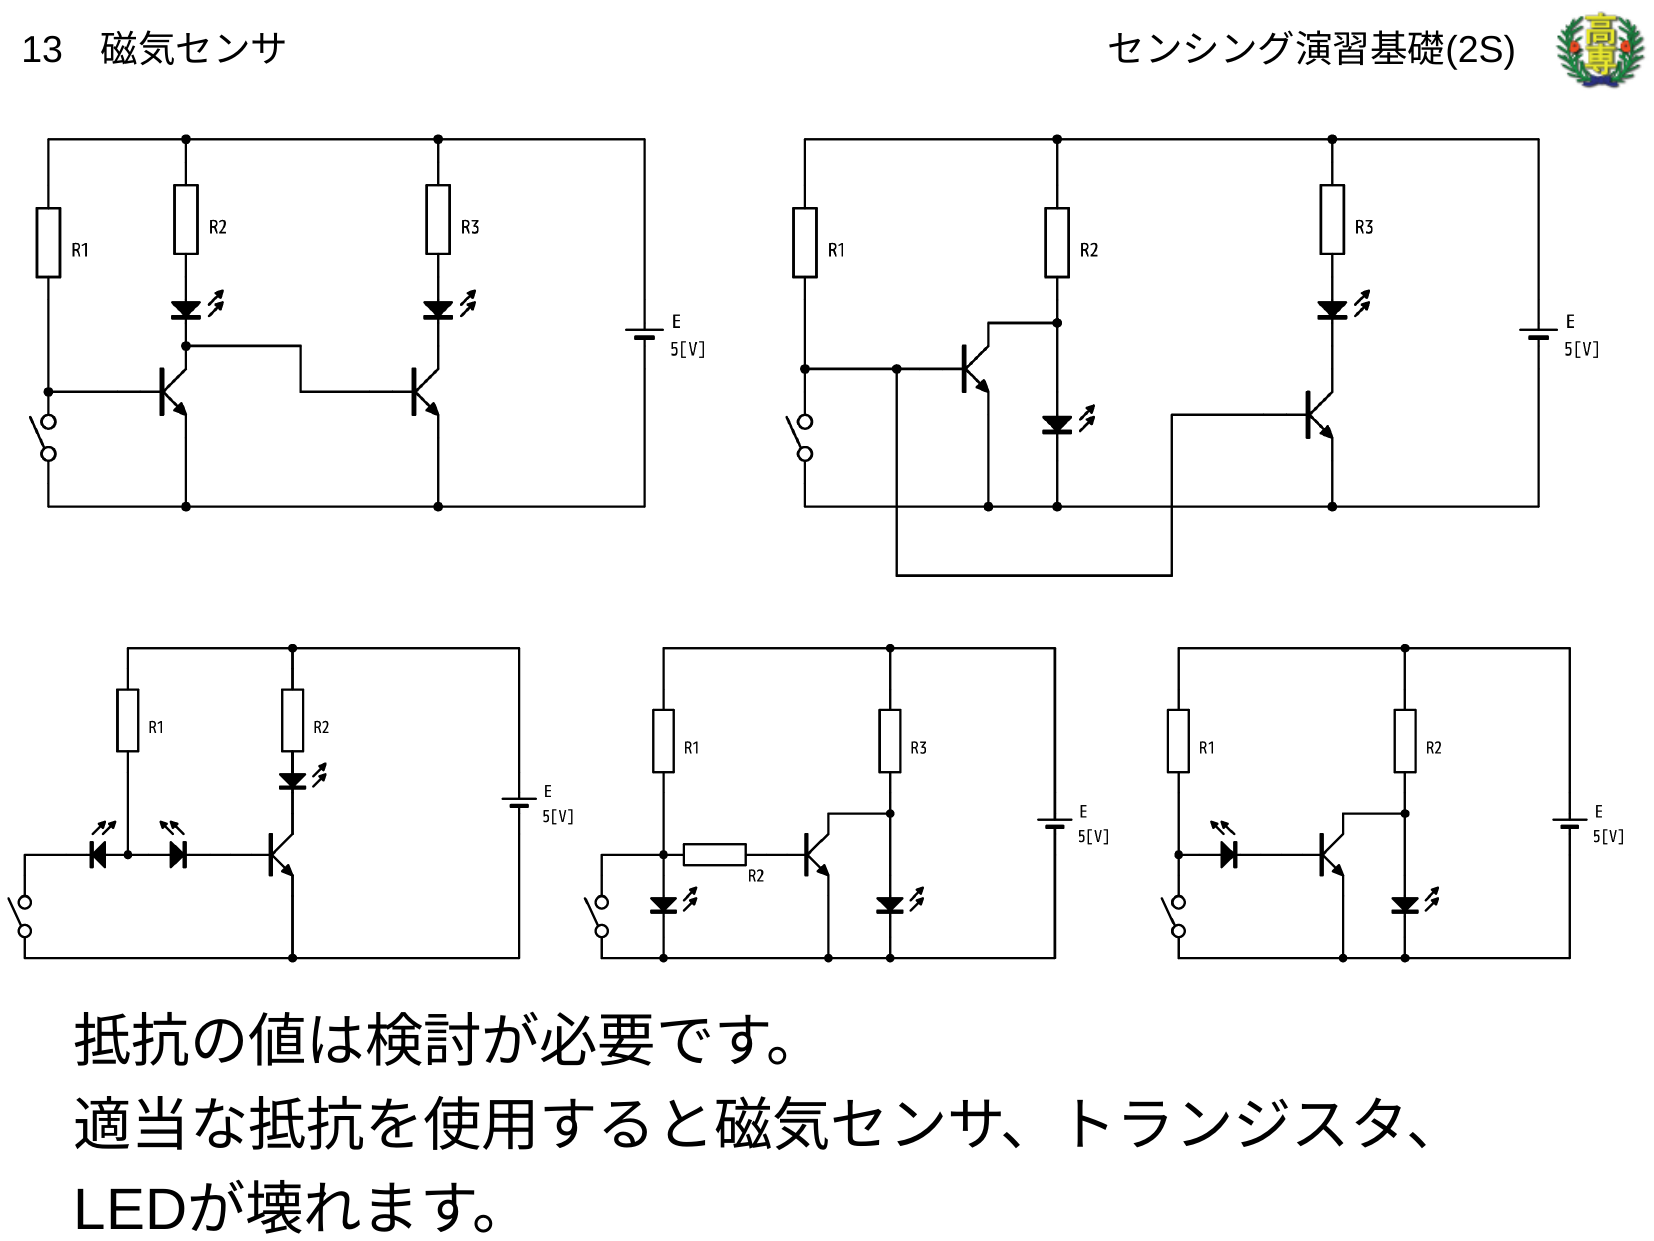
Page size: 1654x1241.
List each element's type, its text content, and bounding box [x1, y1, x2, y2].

text_box 抵抗の値は検討が必要です。 適当な抵抗を使用すると磁気センサ、トランジスタ、LEDが壊れます。 [59, 986, 1501, 1224]
text_box 13 磁気センサ [6, 11, 923, 75]
picture [0, 631, 1642, 985]
text_box センシング演習基礎(2S) [1077, 11, 1531, 75]
picture [9, 124, 1623, 603]
picture [1553, 2, 1650, 99]
